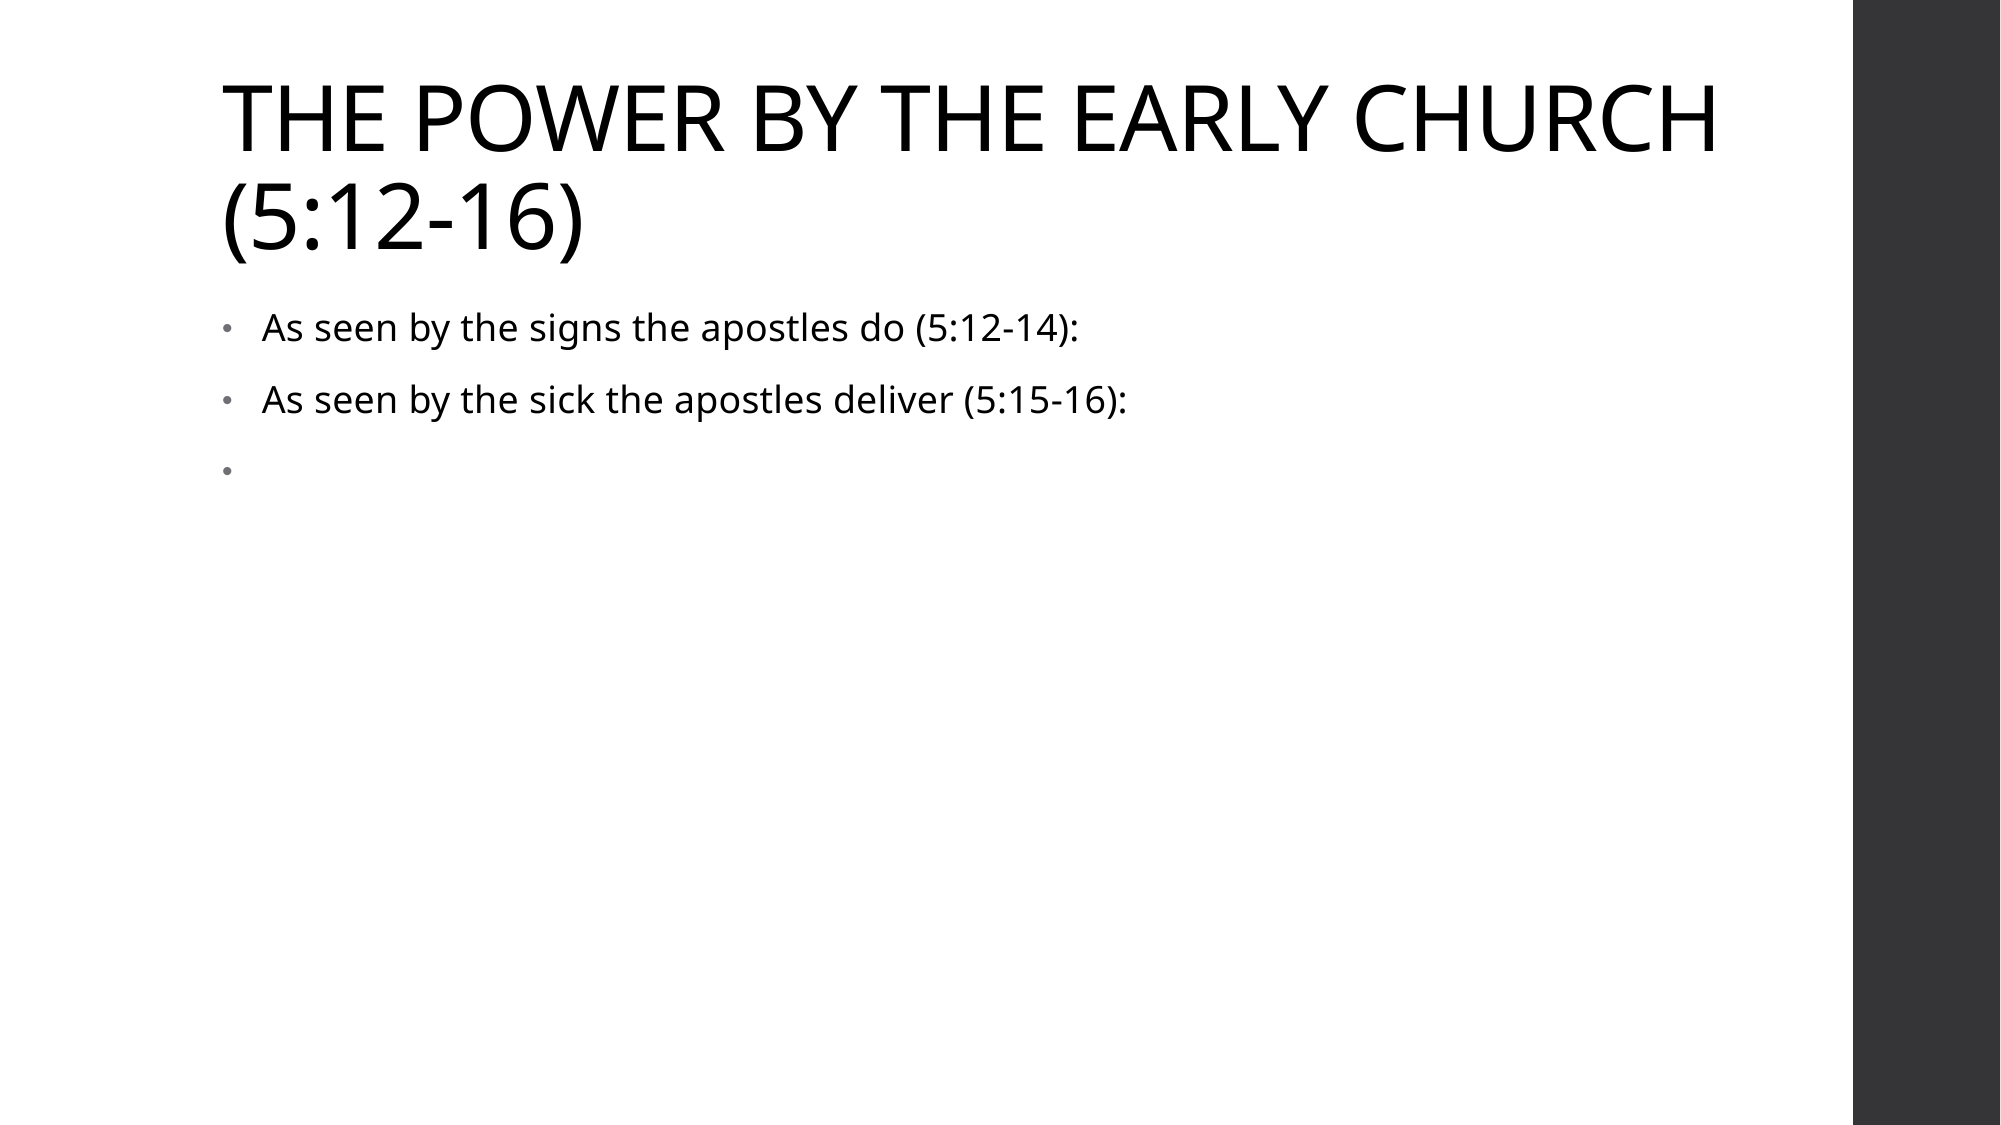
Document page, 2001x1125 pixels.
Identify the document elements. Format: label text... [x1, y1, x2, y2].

title THE POWER BY THE EARLY CHURCH (5:12-16) [206, 60, 1797, 278]
list As seen by the signs the apostles do (5:12-14): As seen by the sick the apostles deliver (5:15-16): [206, 299, 1617, 1014]
